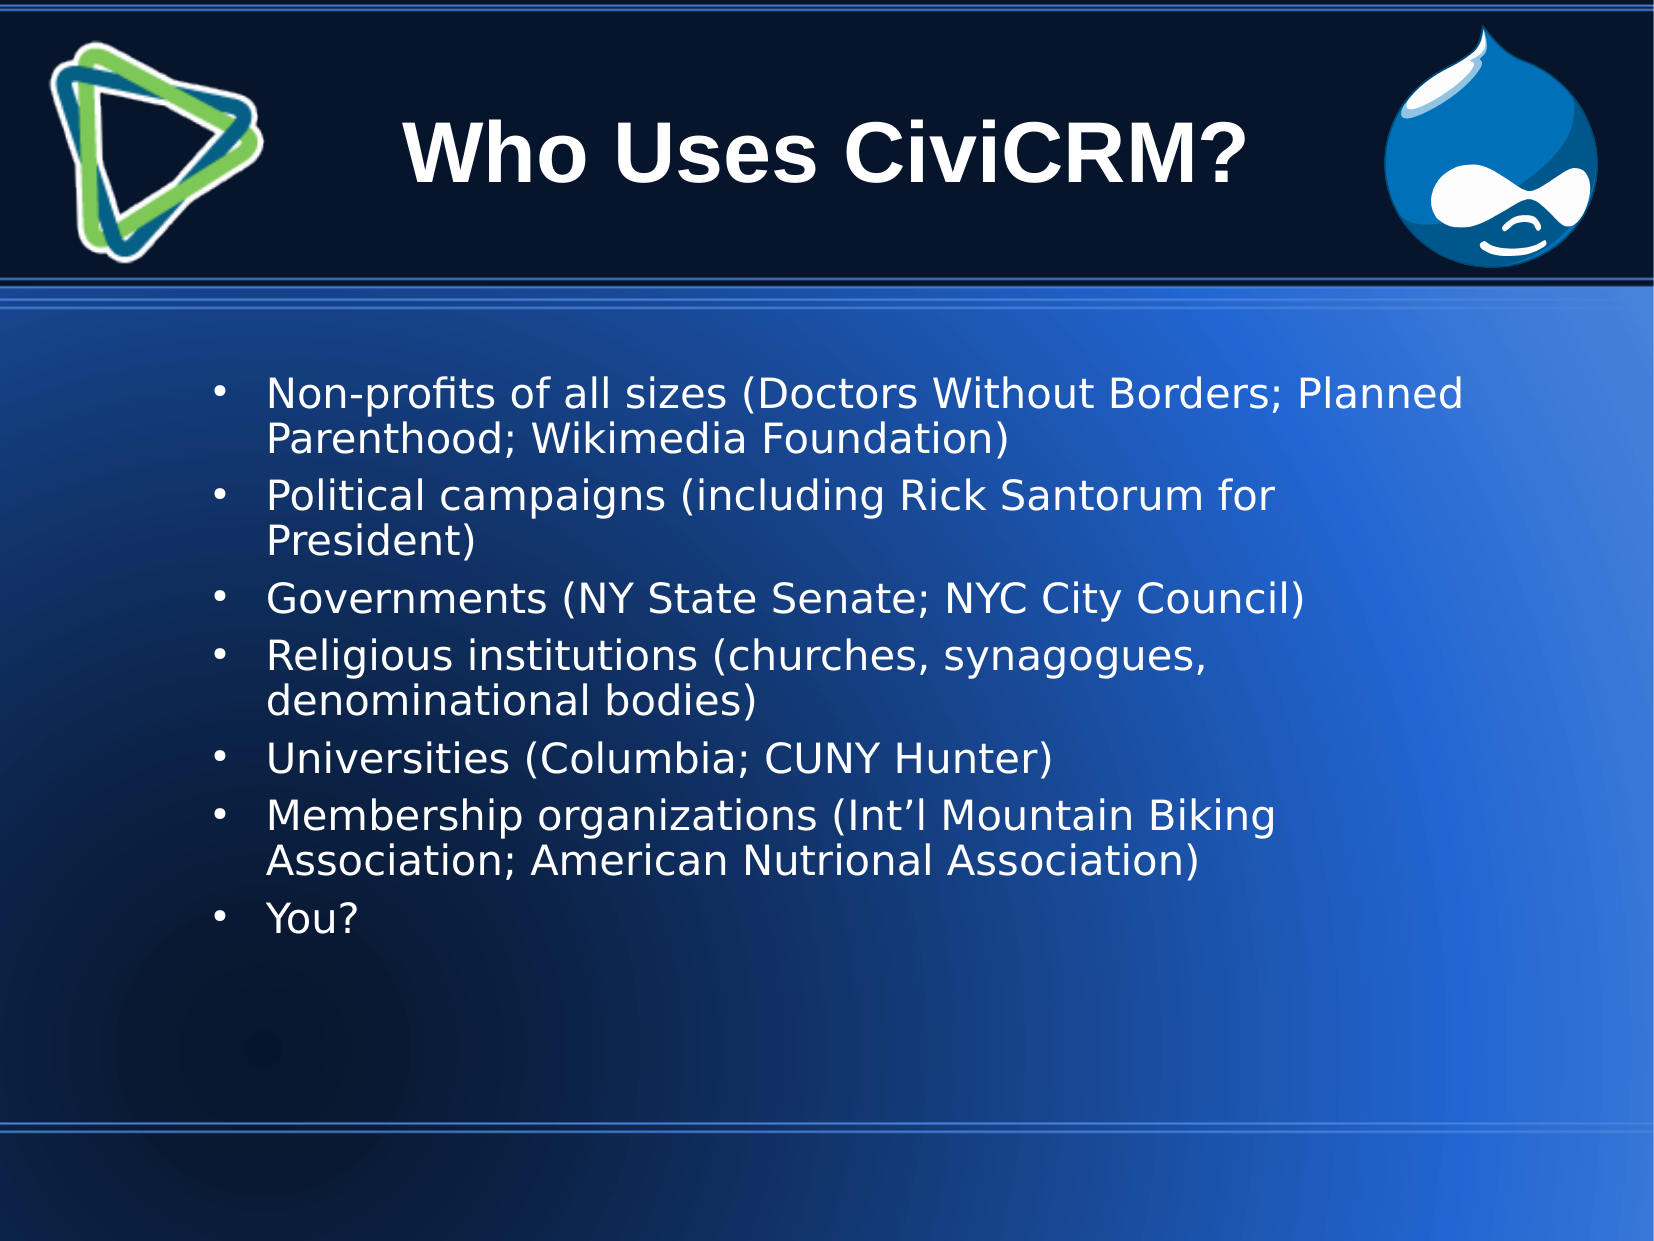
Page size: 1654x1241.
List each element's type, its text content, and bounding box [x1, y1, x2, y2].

title Who Uses CiviCRM? [283, 49, 1382, 257]
text_box Non-profits of all sizes (Doctors Without Borders; Planned Parenthood; Wikimedia Foundation) Political campaigns (including Rick Santorum for President) Governments (NY State Senate; NYC City Council) Religious institutions (churches, synagogues, denominational bodies) Universities (Columbia; CUNY Hunter) Membership organizations (Int’l Mountain Biking Association; American Nutrional Association) You? [180, 364, 1493, 1066]
picture [0, 0, 1654, 1241]
